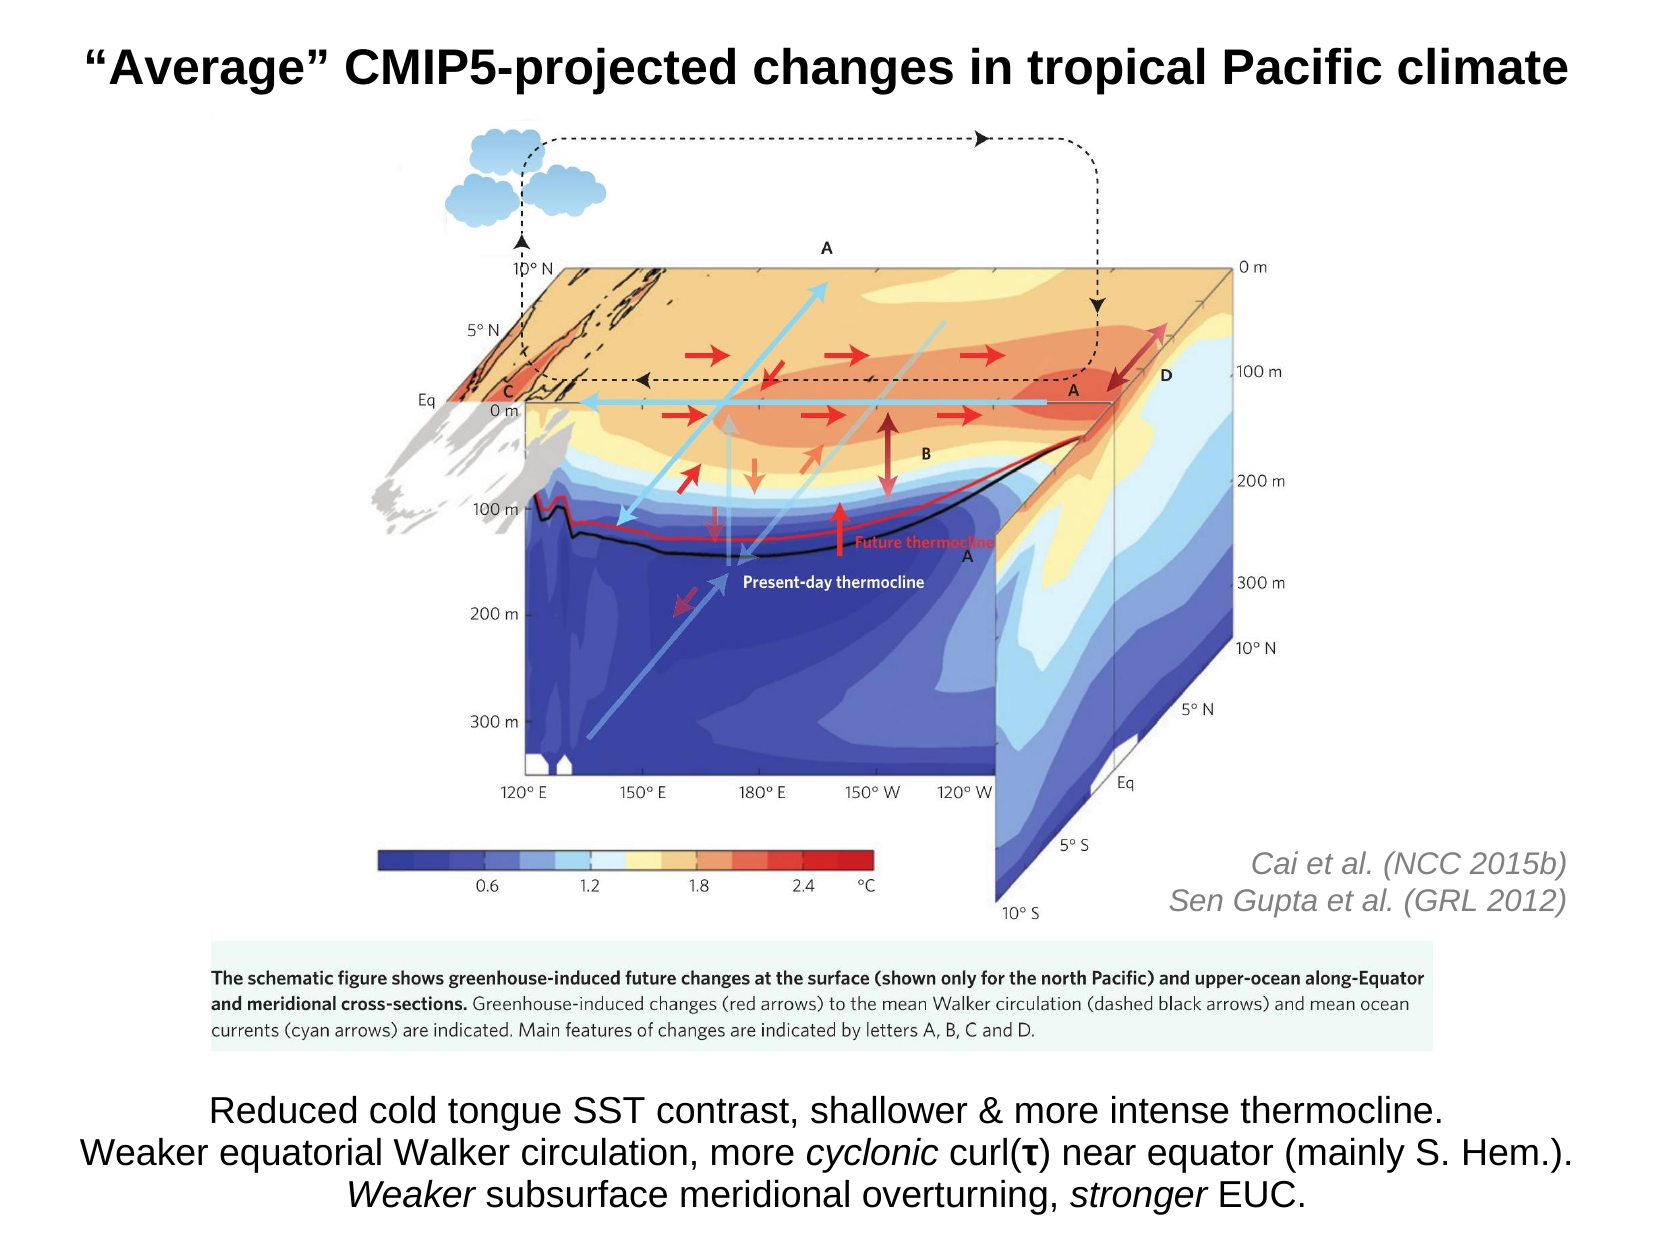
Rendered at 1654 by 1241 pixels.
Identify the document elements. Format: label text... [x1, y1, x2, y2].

text_box “Average” CMIP5-projected changes in tropical Pacific climate [39, 25, 1615, 95]
text_box Cai et al. (NCC 2015b) Sen Gupta et al. (GRL 2012) [1153, 835, 1583, 926]
text_box Reduced cold tongue SST contrast, shallower & more intense thermocline. Weaker equatorial Walker circulation, more cyclonic curl(τ) near equator (mainly S. Hem.). Weaker subsurface meridional overturning, stronger EUC. [29, 1083, 1625, 1223]
picture [211, 113, 1433, 1051]
